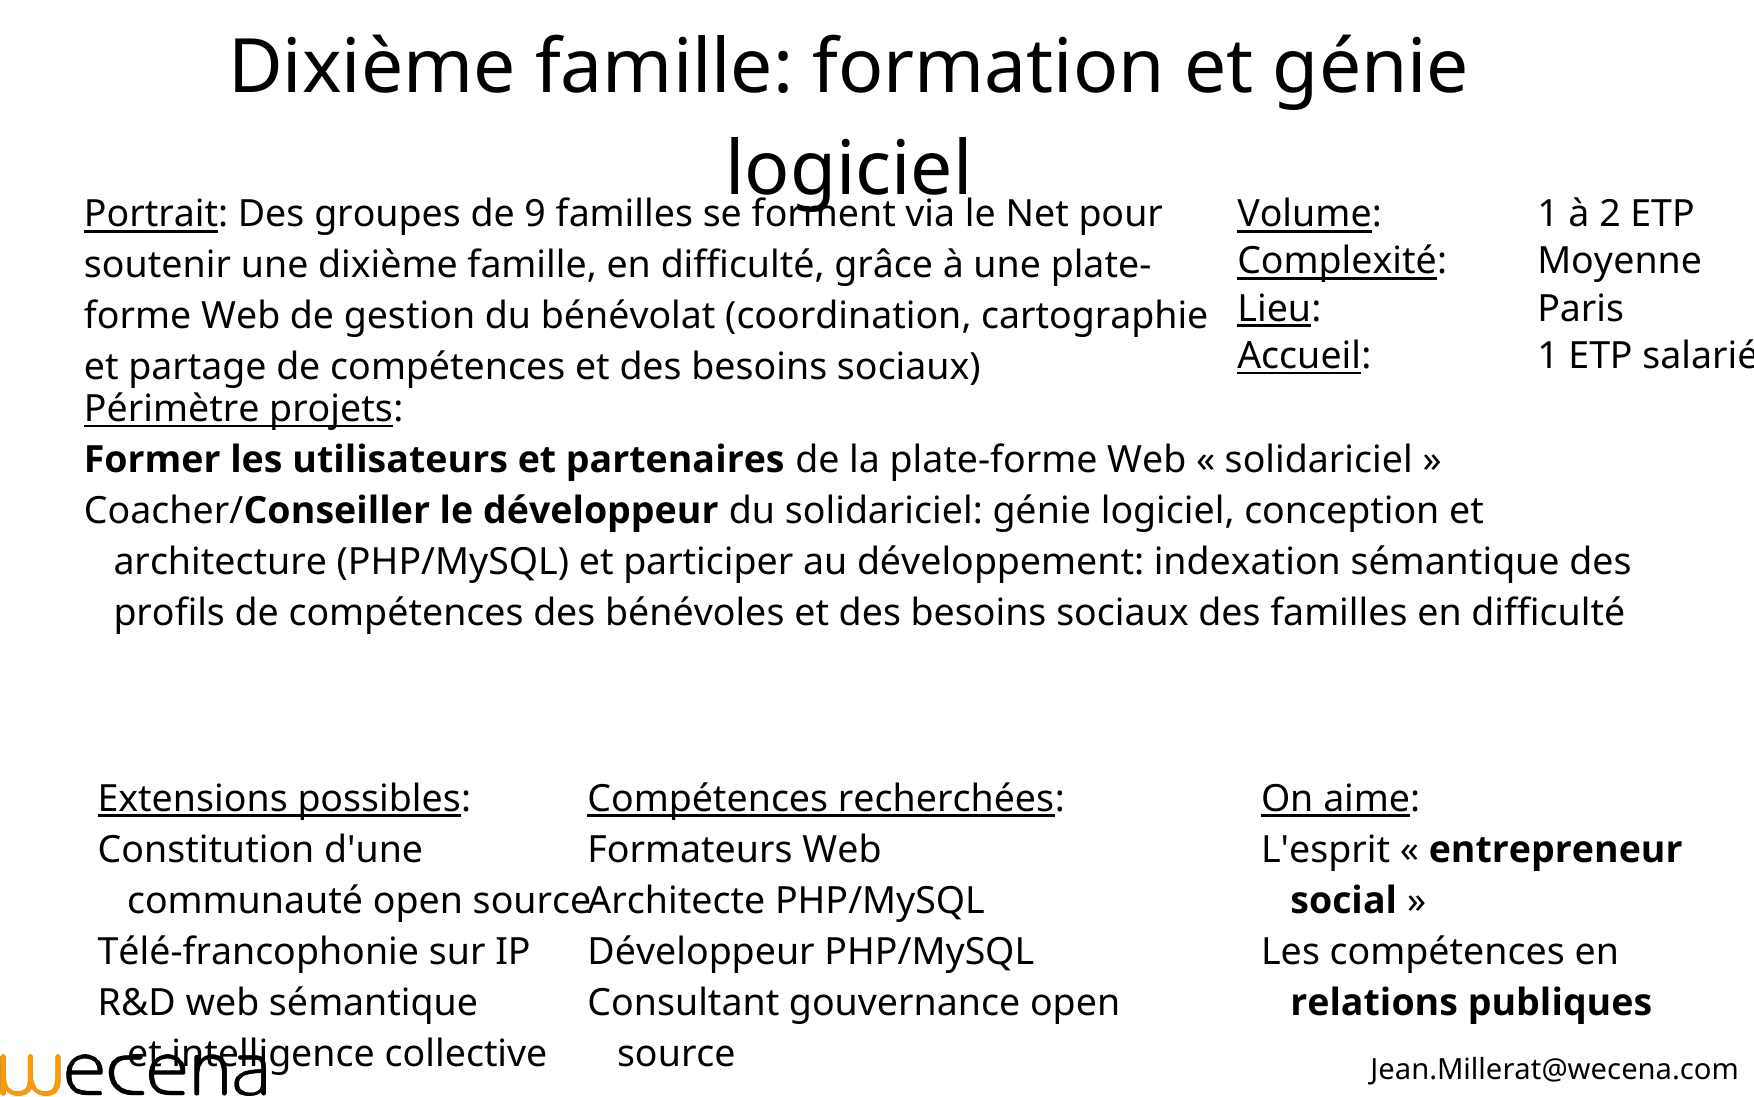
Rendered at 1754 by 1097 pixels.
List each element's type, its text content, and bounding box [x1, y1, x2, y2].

text_box Lieu: Paris [1241, 287, 1629, 321]
text_box Volume: 1 à 2 ETP [1222, 179, 1707, 239]
text_box Accueil: 1 ETP salarié [1241, 321, 1754, 381]
text_box Périmètre projets: Former les utilisateurs et partenaires de la plate-forme Web « solidariciel » Coacher/Conseiller le développeur du solidariciel: génie logiciel, conception et architecture (PHP/MySQL) et participer au développement: indexation sémantique des profils de compétences des bénévoles et des besoins sociaux des familles en difficulté [69, 374, 1684, 697]
text_box Extensions possibles: Constitution d'une communauté open source Télé-francophonie sur IP R&D web sémantique et intelligence collective [82, 764, 572, 1049]
text_box Complexité: Moyenne [1222, 239, 1699, 287]
title Dixième famille: formation et génie logiciel [103, 51, 1595, 178]
text_box Compétences recherchées: Formateurs Web Architecte PHP/MySQL Développeur PHP/MySQL Consultant gouvernance open source [572, 764, 1160, 1049]
picture [0, 1054, 266, 1097]
text_box On aime: L'esprit « entrepreneur social » Les compétences en relations publiques [1246, 764, 1708, 1004]
text_box Portrait: Des groupes de 9 familles se forment via le Net pour soutenir une dixième famille, en difficulté, grâce à une plate-forme Web de gestion du bénévolat (coordination, cartographie et partage de compétences et des besoins sociaux) [69, 179, 1241, 374]
